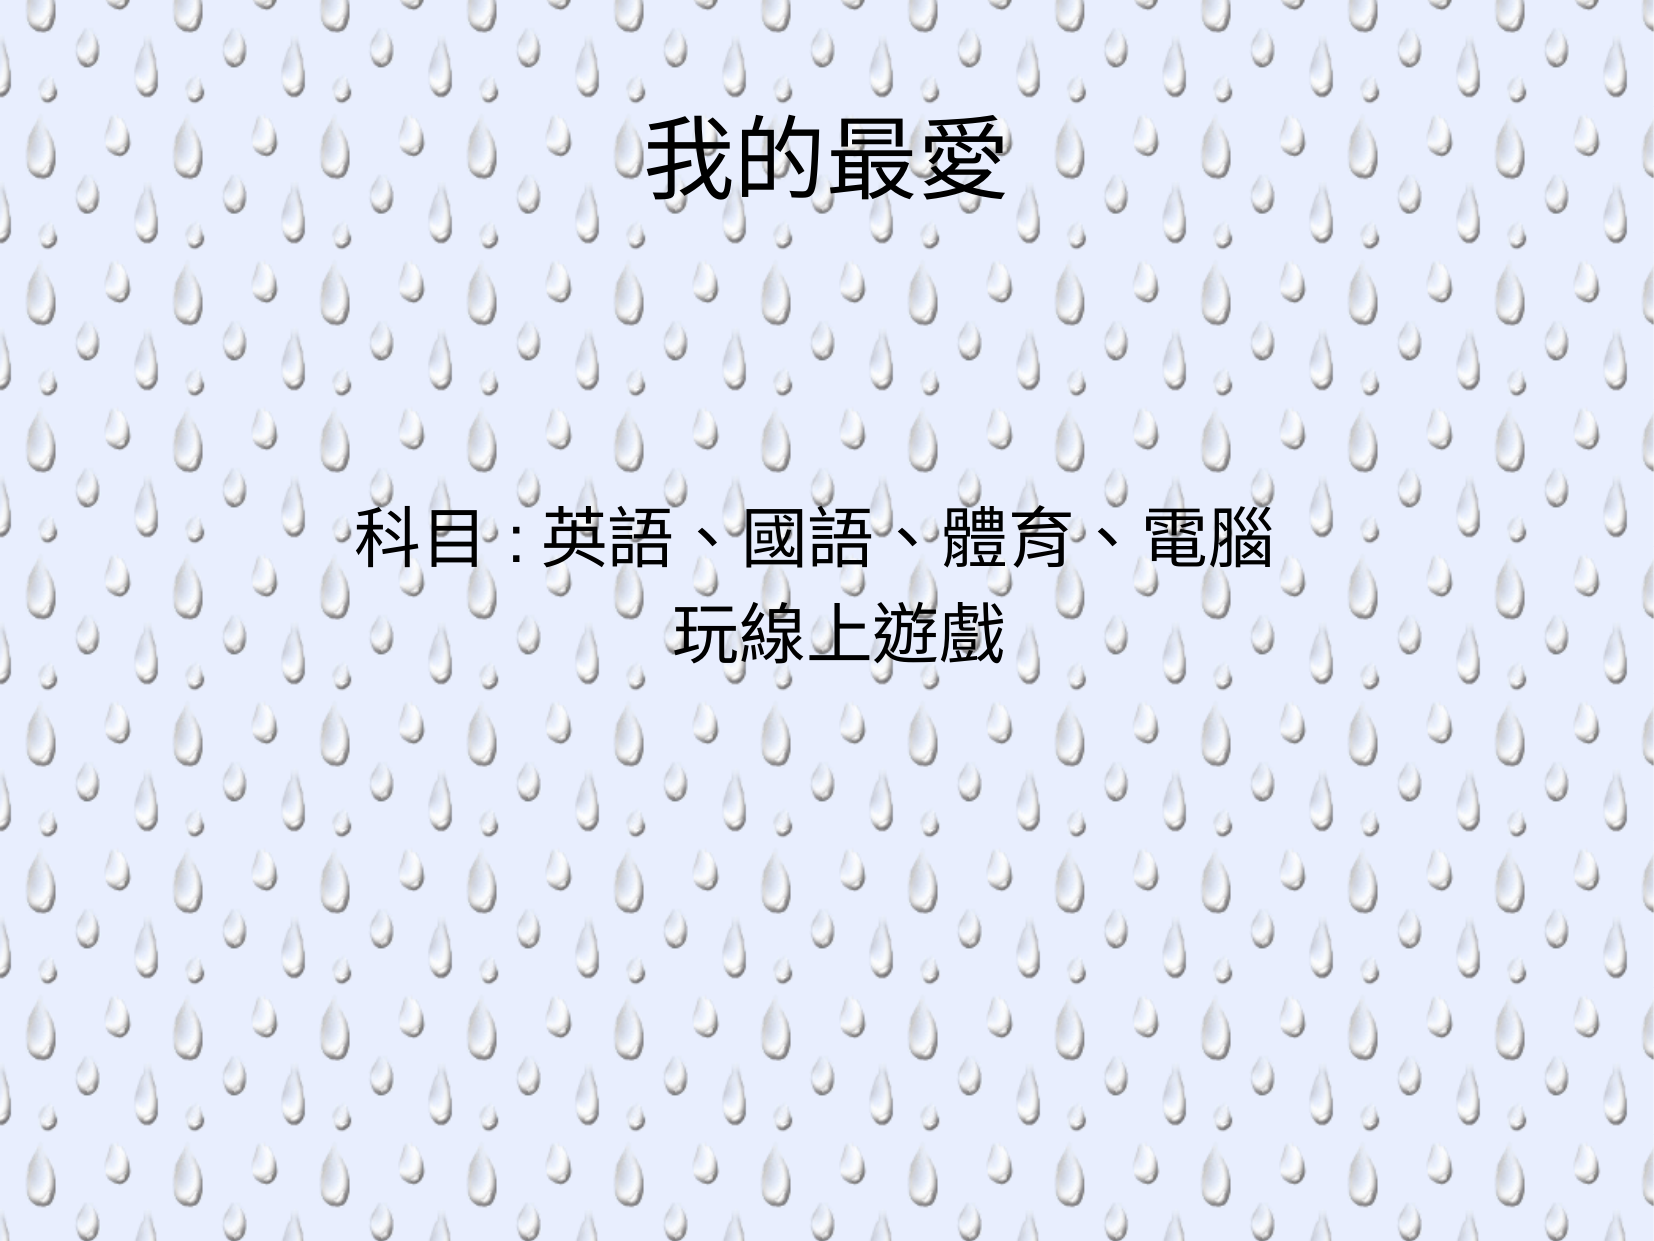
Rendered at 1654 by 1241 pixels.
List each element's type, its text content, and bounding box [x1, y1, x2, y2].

subtitle 科目:英語、國語、體育、電腦 玩線上遊戲 [70, 296, 1559, 1016]
title 我的最愛 [82, 49, 1571, 257]
picture [0, 0, 1654, 1241]
